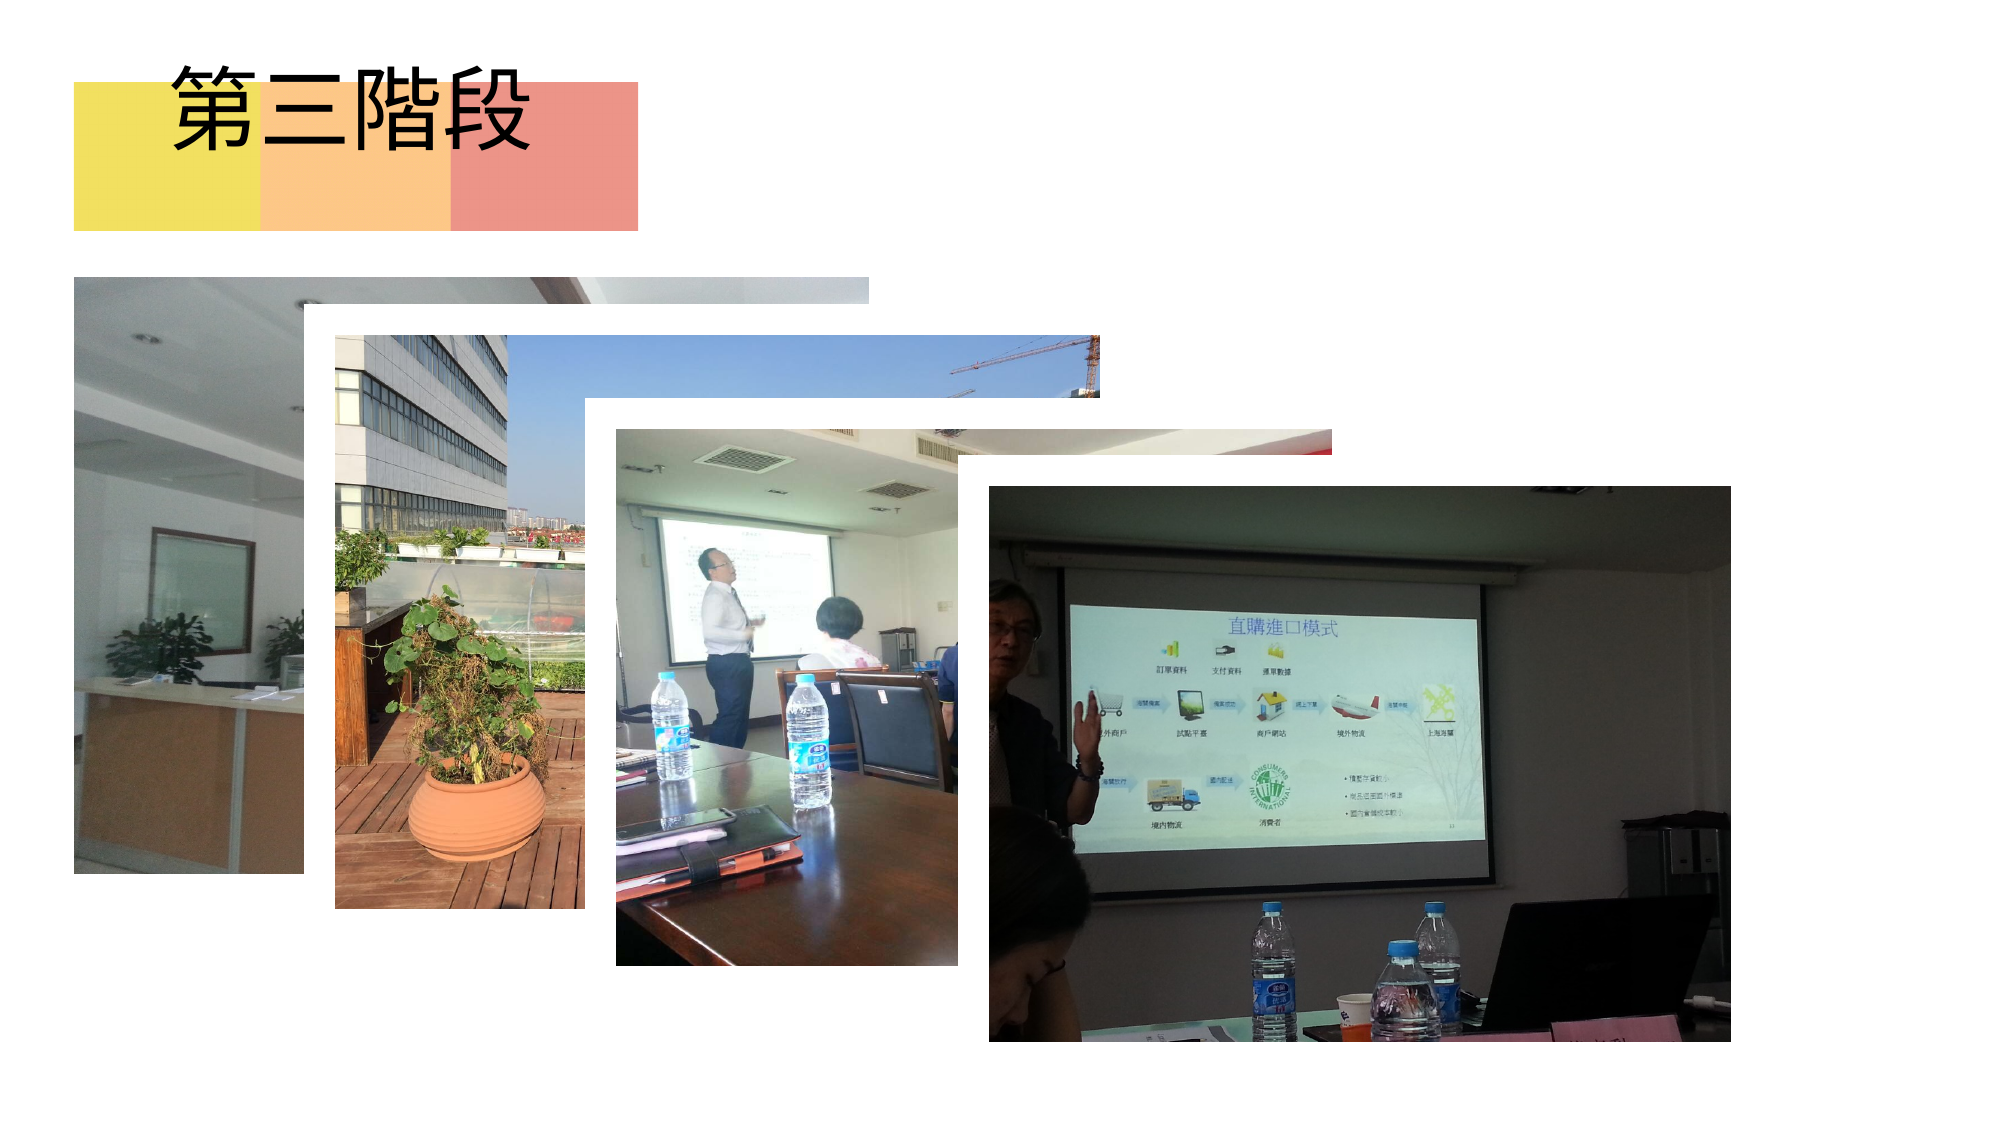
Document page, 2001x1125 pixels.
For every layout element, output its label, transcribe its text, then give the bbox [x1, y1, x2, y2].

title 第三階段 [153, 57, 1879, 275]
picture [335, 335, 1101, 910]
picture [616, 429, 1332, 966]
picture [73, 277, 870, 874]
picture [73, 82, 153, 231]
picture [989, 485, 1732, 1043]
